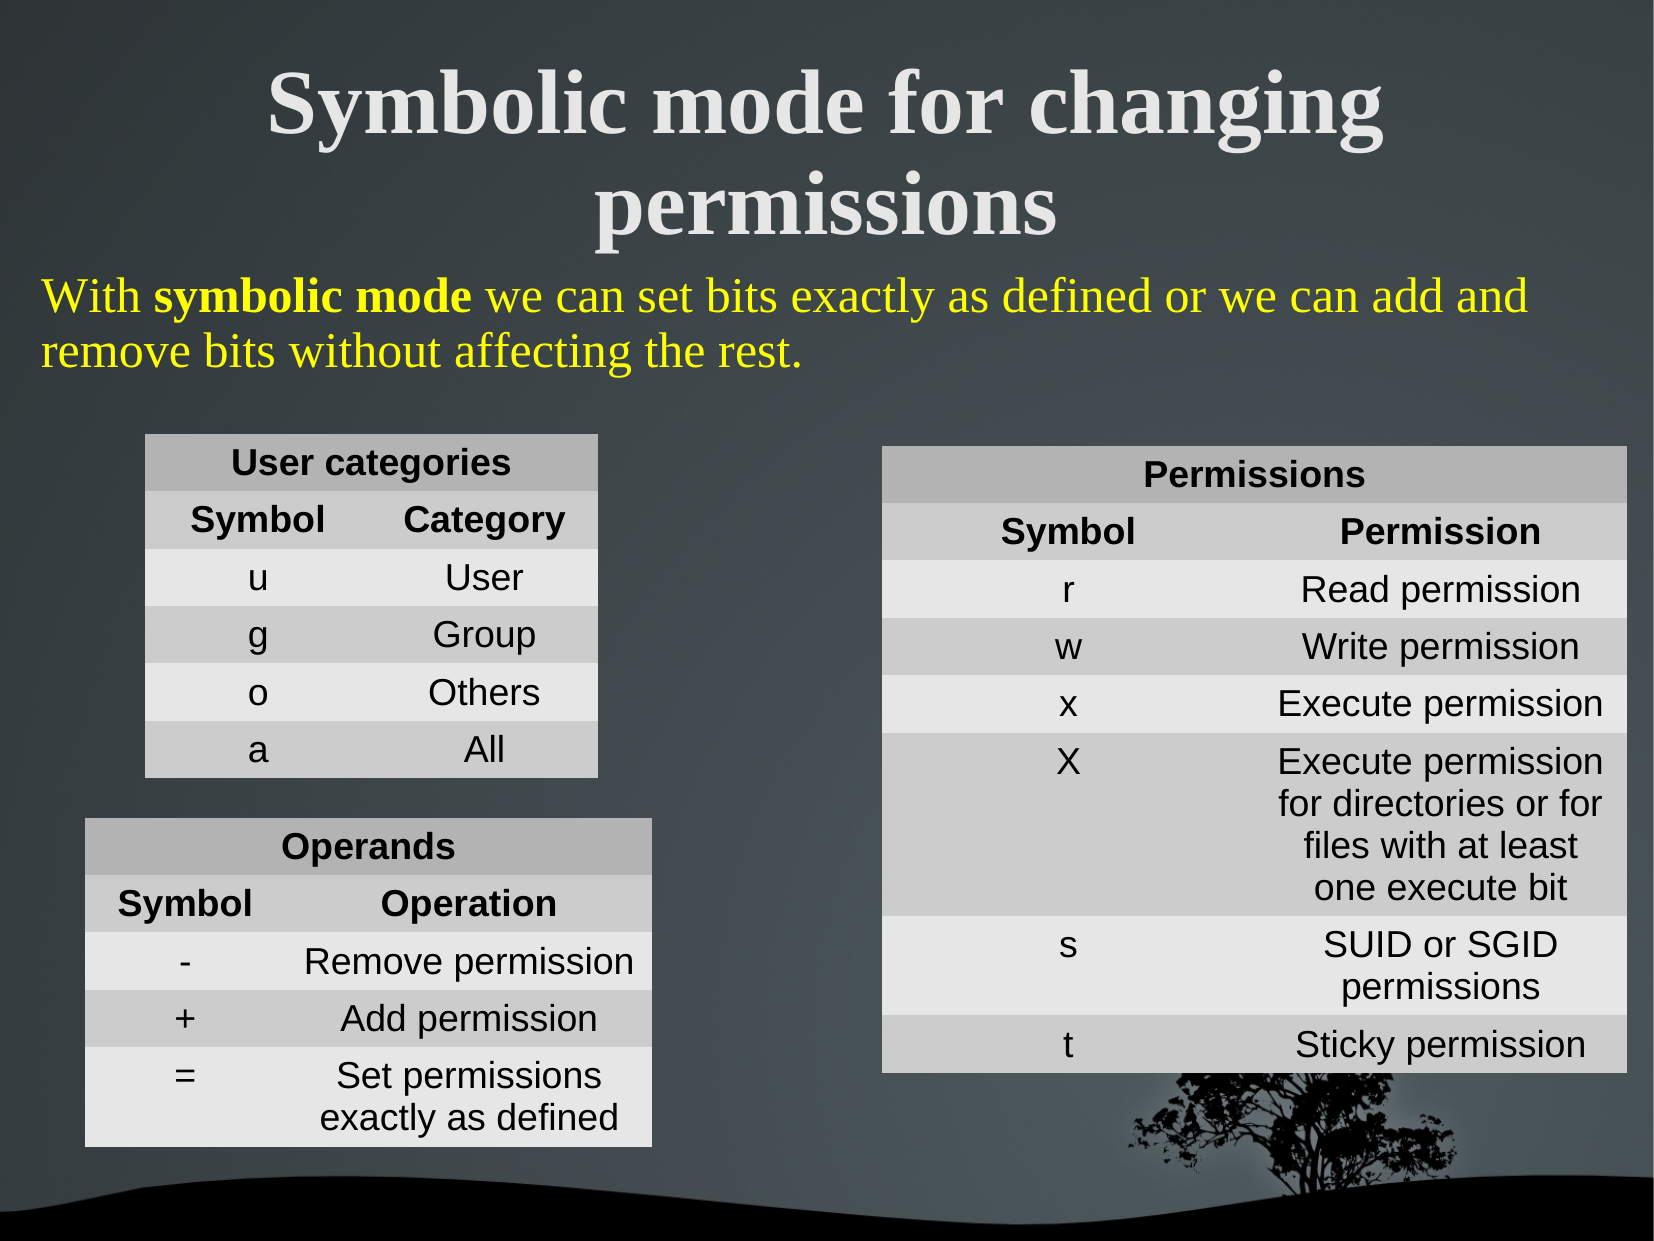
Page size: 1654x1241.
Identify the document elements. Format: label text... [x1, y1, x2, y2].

table_cell Symbol [85, 875, 286, 932]
table_cell Add permission [286, 990, 652, 1047]
table_cell Write permission [1255, 618, 1627, 675]
table_cell o [145, 663, 371, 721]
table_cell g [145, 606, 371, 663]
table_header Operands [85, 818, 652, 875]
table_cell r [882, 560, 1255, 618]
table_cell Others [371, 663, 598, 721]
table_cell w [882, 618, 1255, 675]
table_cell a [145, 721, 371, 778]
table_cell All [371, 721, 598, 778]
picture [0, 0, 1654, 1241]
table_cell t [882, 1015, 1255, 1073]
table_cell Execute permission [1255, 675, 1627, 733]
table_header User categories [145, 434, 598, 491]
text_box With symbolic mode we can set bits exactly as defined or we can add and remove bits without affecting the rest. [40, 267, 1616, 394]
table_cell Set permissions exactly as defined [286, 1047, 652, 1147]
table_cell Remove permission [286, 932, 652, 990]
table_cell Operation [286, 875, 652, 932]
table_cell Sticky permission [1255, 1015, 1627, 1073]
table_cell x [882, 675, 1255, 733]
table_cell Read permission [1255, 560, 1627, 618]
table_cell SUID or SGID permissions [1255, 916, 1627, 1015]
table_cell + [85, 990, 286, 1047]
table_cell Symbol [882, 503, 1255, 560]
table_cell - [85, 932, 286, 990]
table_cell Permission [1255, 503, 1627, 560]
table_cell Group [371, 606, 598, 663]
title Symbolic mode for changing permissions [82, 49, 1571, 257]
table_cell s [882, 916, 1255, 1015]
table_cell Category [371, 491, 598, 549]
table_header Permissions [882, 446, 1627, 503]
table_cell u [145, 549, 371, 606]
table_cell User [371, 549, 598, 606]
table_cell Symbol [145, 491, 371, 549]
table_cell Execute permission for directories or for files with at least one execute bit [1255, 733, 1627, 916]
table_cell X [882, 733, 1255, 916]
table_cell = [85, 1047, 286, 1147]
